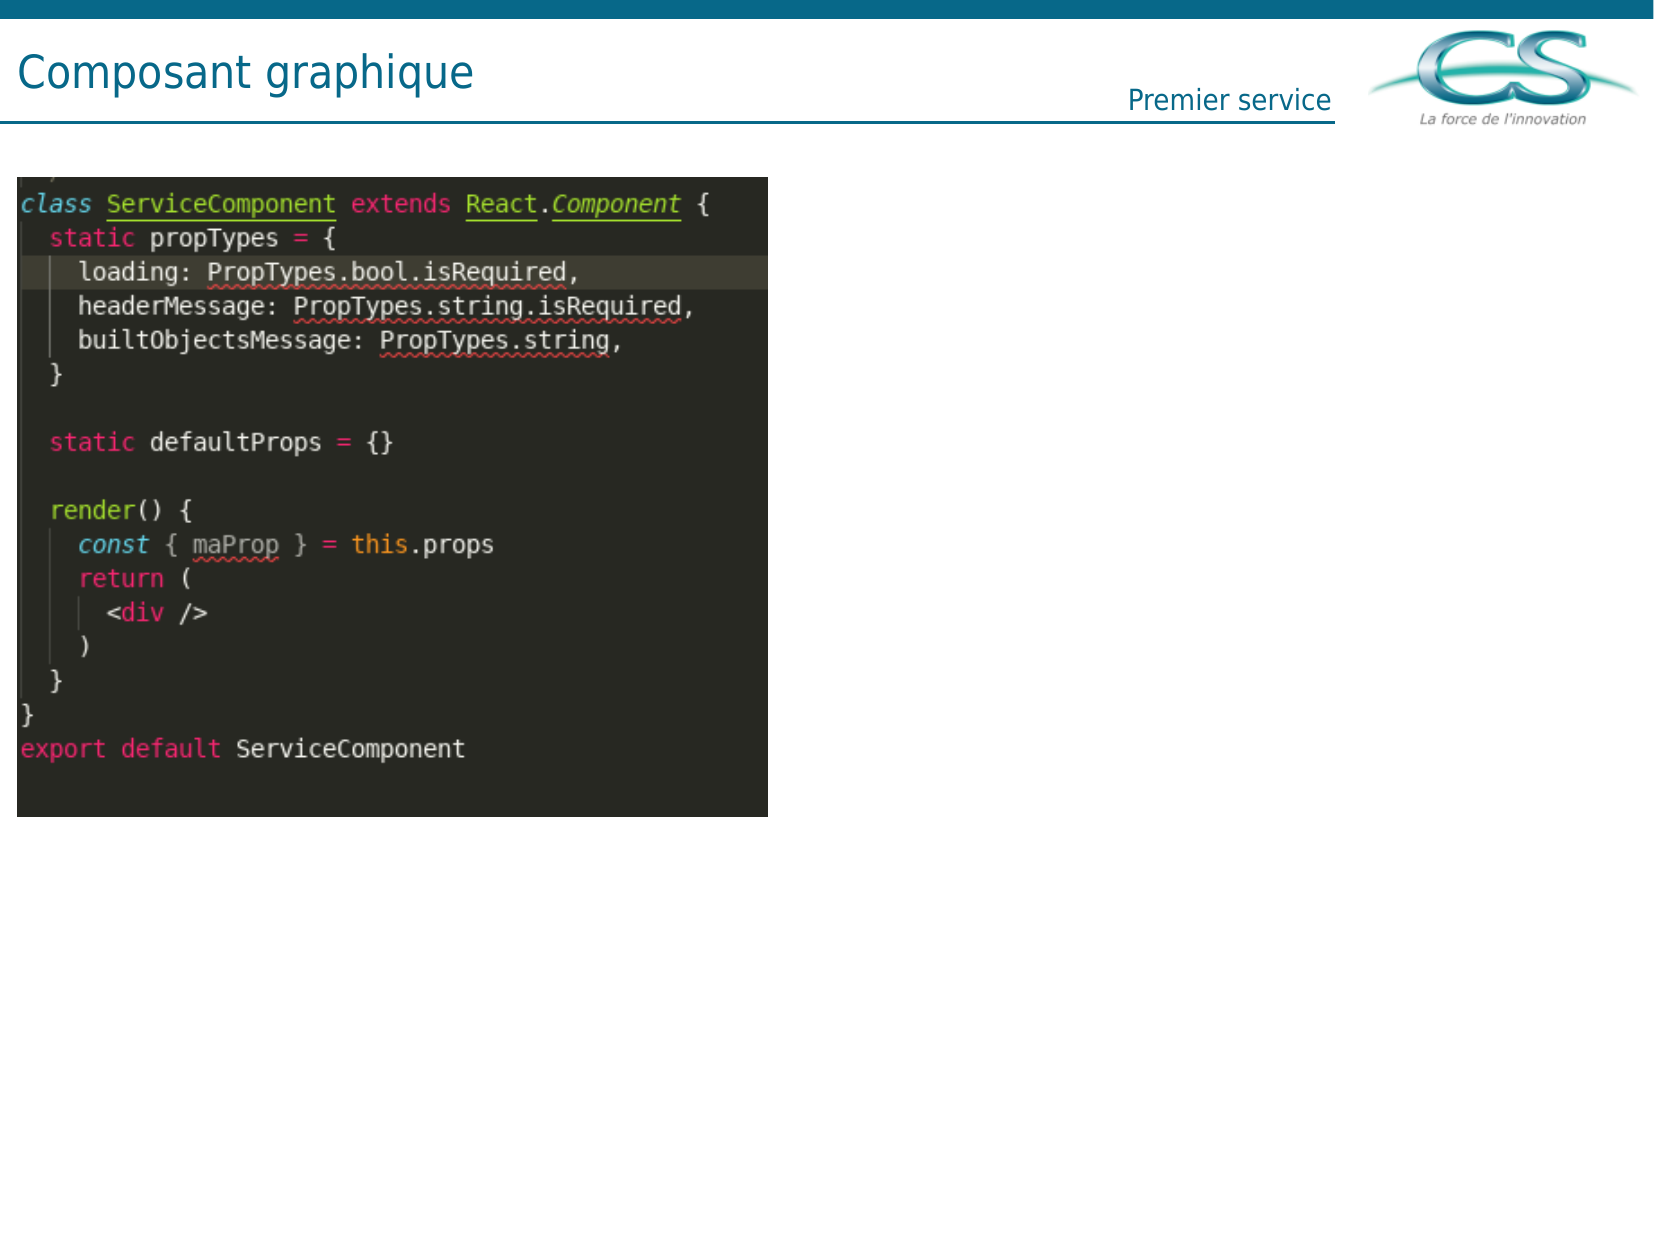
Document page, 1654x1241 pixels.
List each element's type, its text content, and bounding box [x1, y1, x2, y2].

picture [17, 177, 768, 818]
picture [1368, 28, 1642, 128]
title Composant graphique [17, 46, 1368, 106]
text_box Premier service [1116, 71, 1359, 164]
